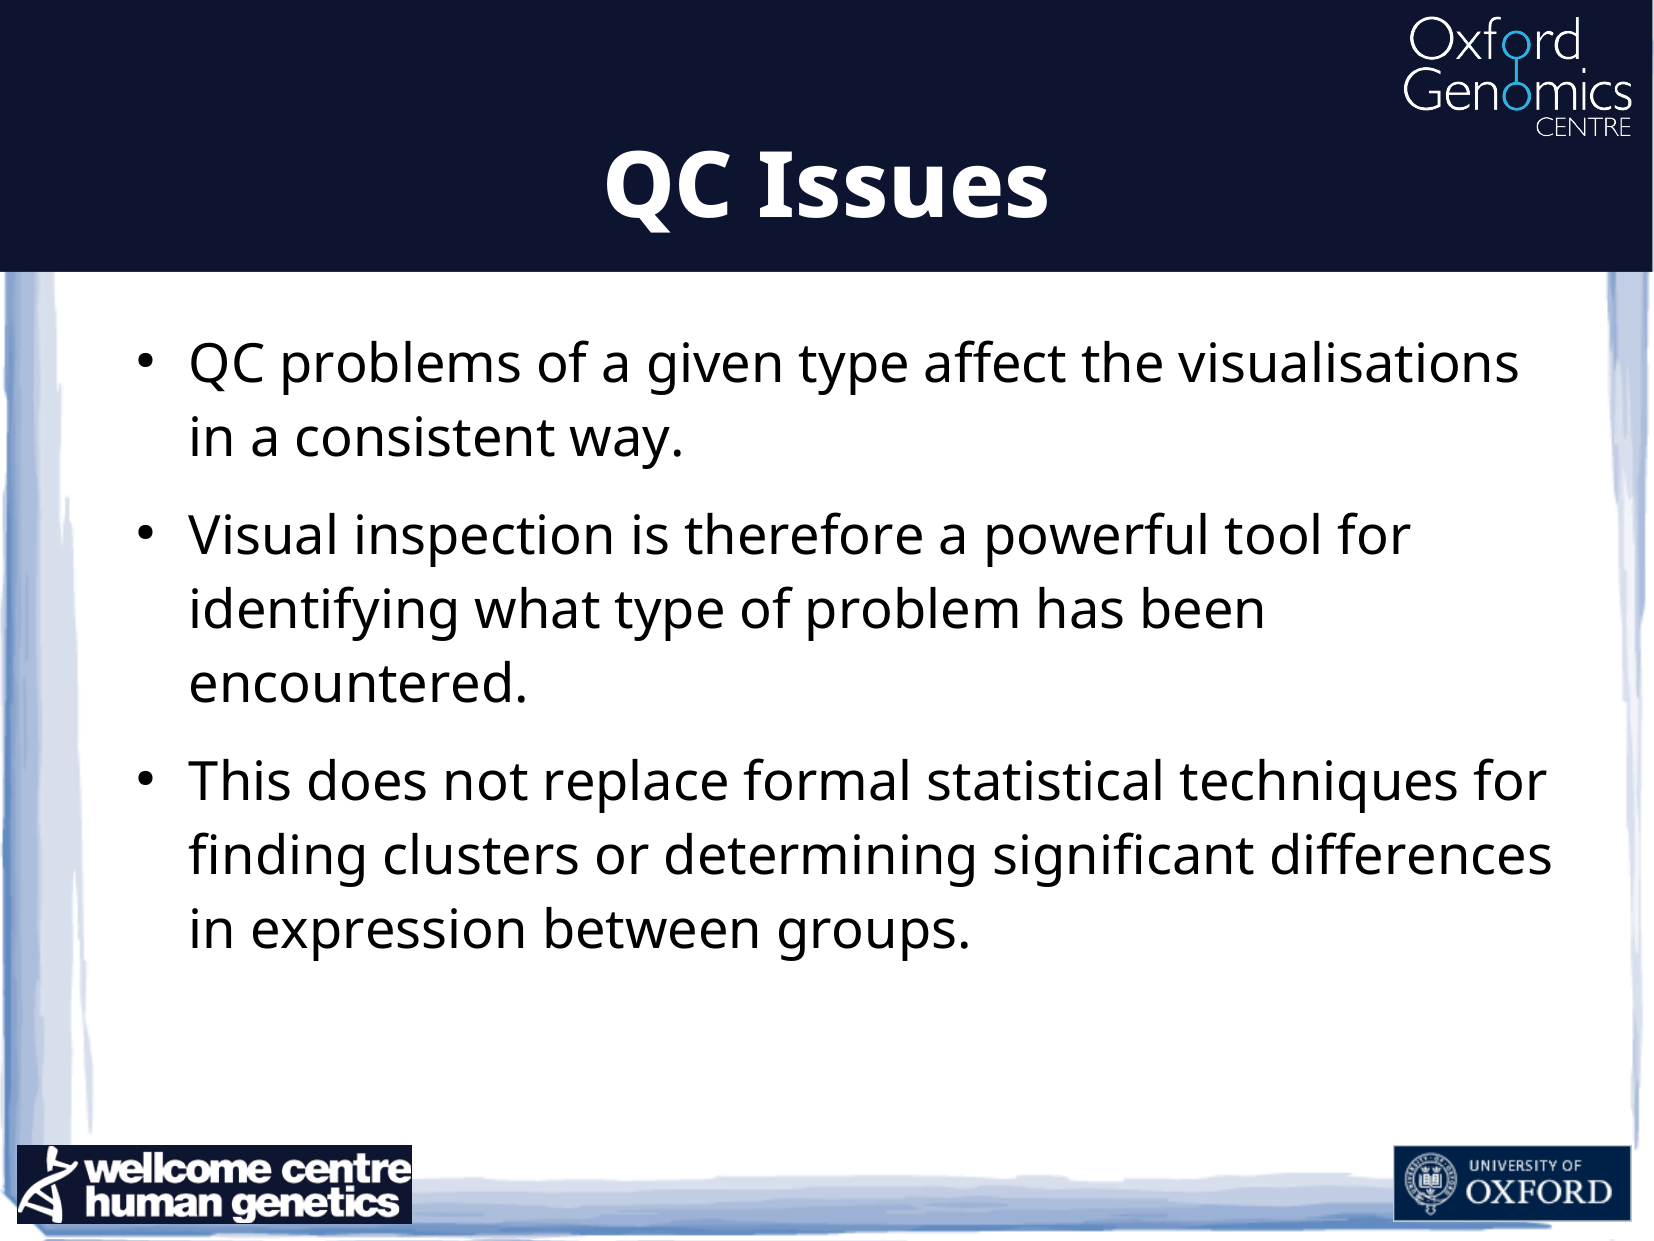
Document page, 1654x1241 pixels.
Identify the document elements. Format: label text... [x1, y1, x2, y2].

title QC Issues [82, 78, 1571, 287]
picture [0, 0, 1654, 1241]
list QC problems of a given type affect the visualisations in a consistent way. Visual inspection is therefore a powerful tool for identifying what type of problem has been encountered. This does not replace formal statistical techniques for finding clusters or determining significant differences in expression between groups. [118, 324, 1571, 1045]
